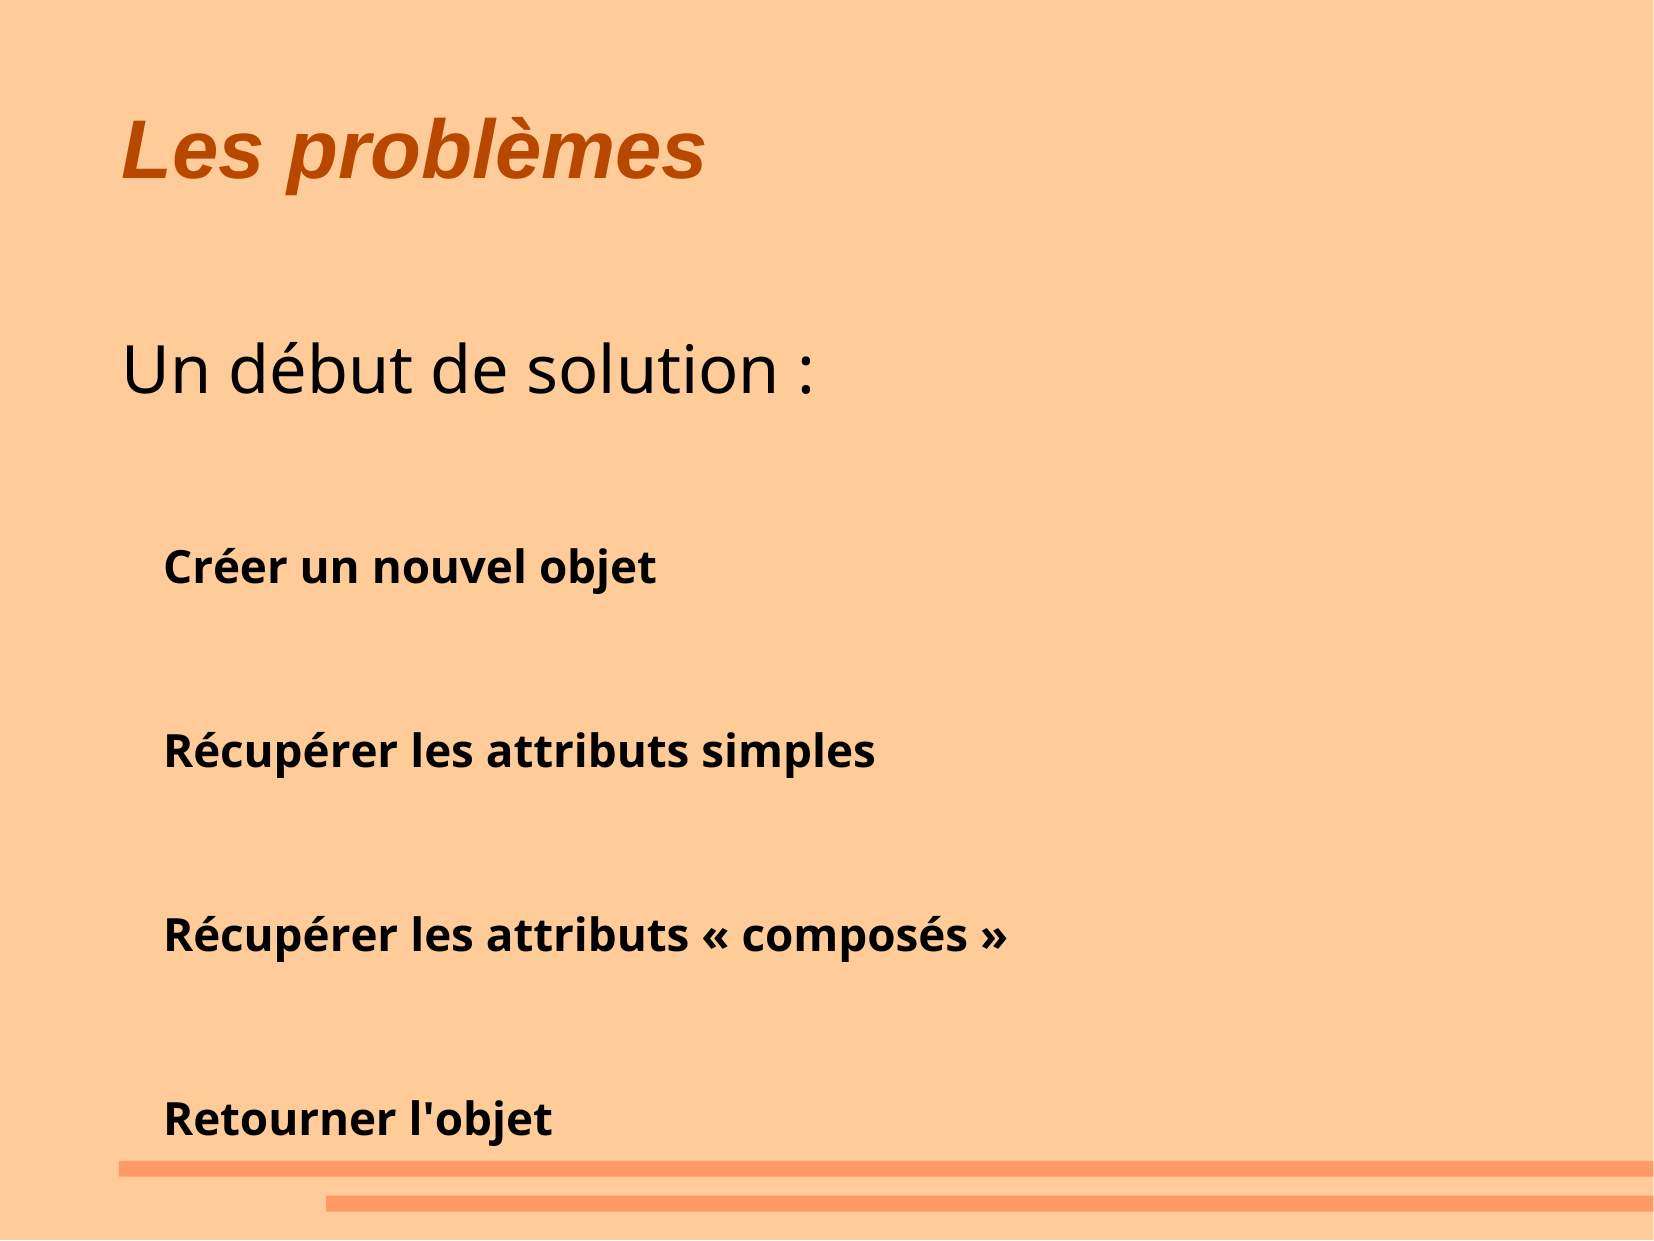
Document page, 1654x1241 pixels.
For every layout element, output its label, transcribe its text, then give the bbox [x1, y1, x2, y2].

list Un début de solution : Créer un nouvel objet Récupérer les attributs simples Récupérer les attributs « composés » Retourner l'objet [121, 322, 1561, 1123]
title Les problèmes [121, 46, 1534, 254]
